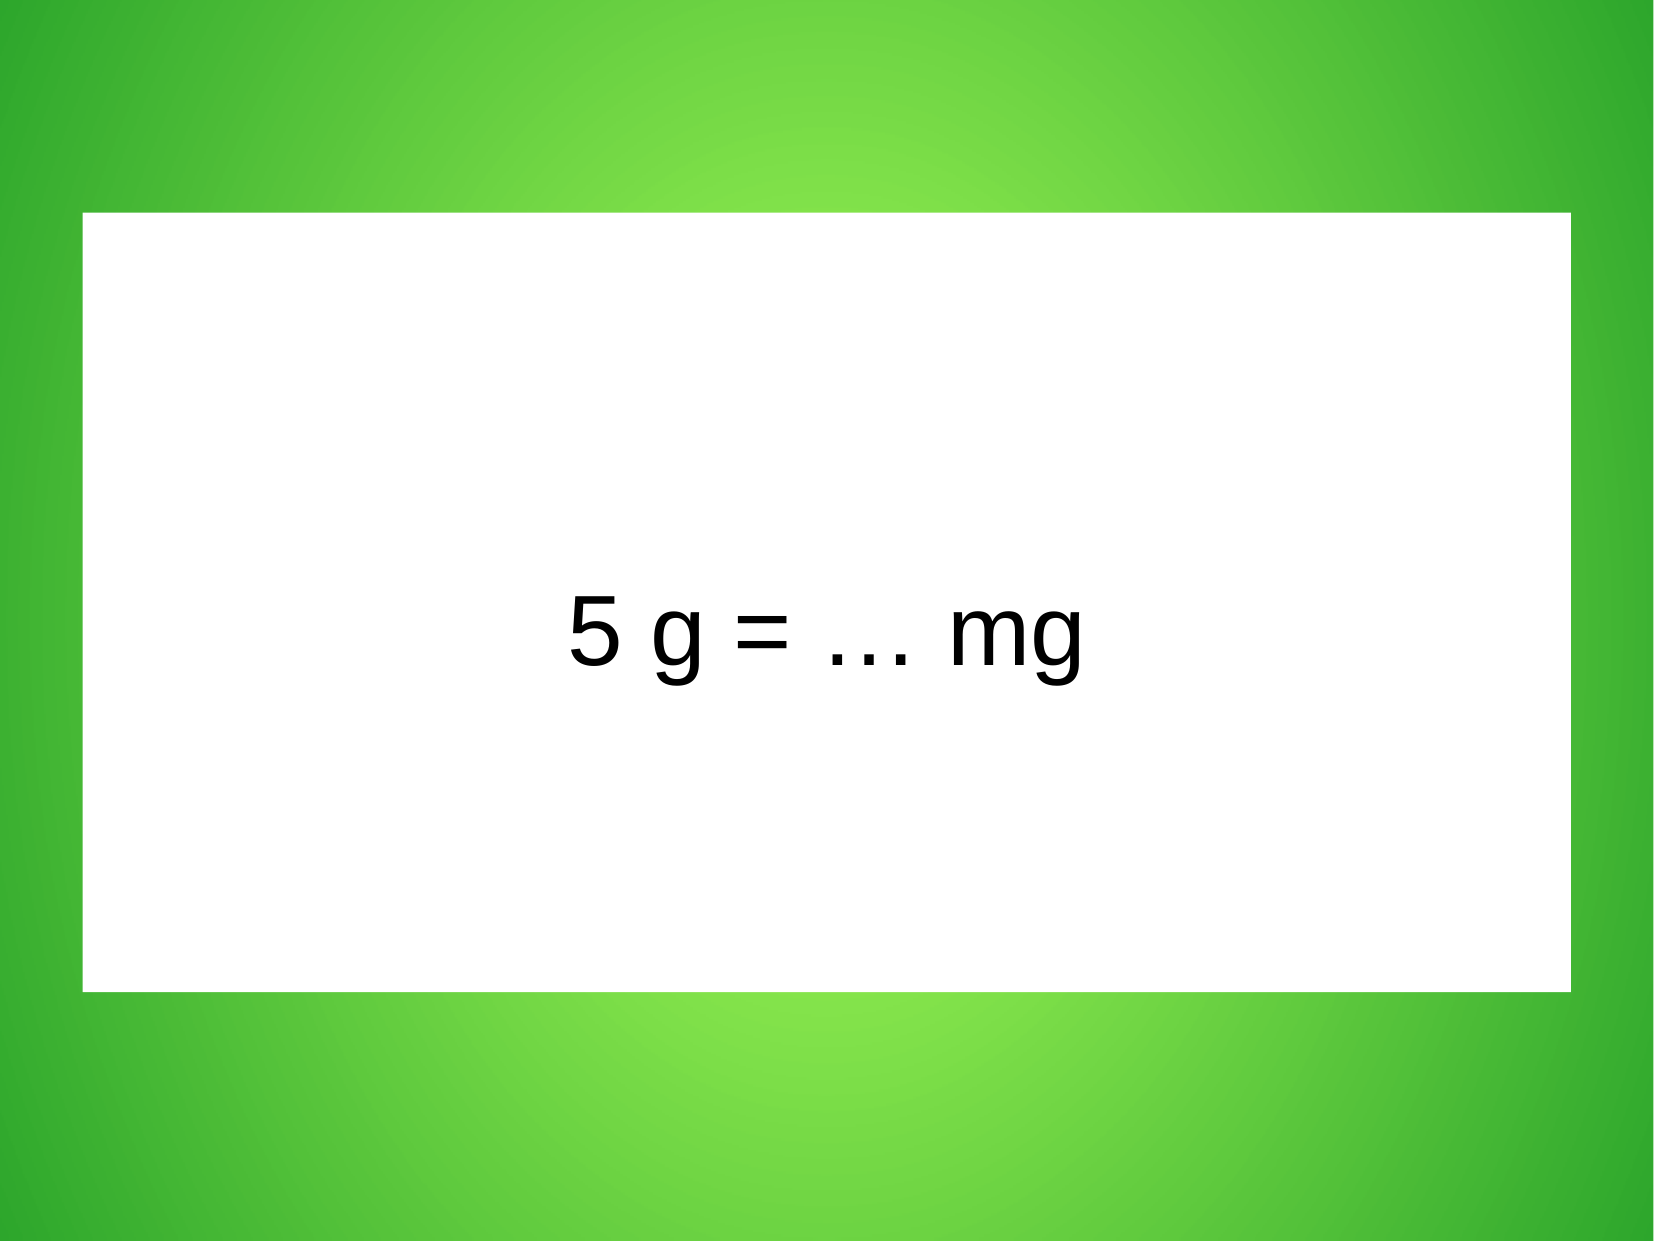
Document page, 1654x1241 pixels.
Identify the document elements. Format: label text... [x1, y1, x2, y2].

picture [0, 0, 1654, 1241]
subtitle 5 g = … mg [82, 212, 1571, 993]
